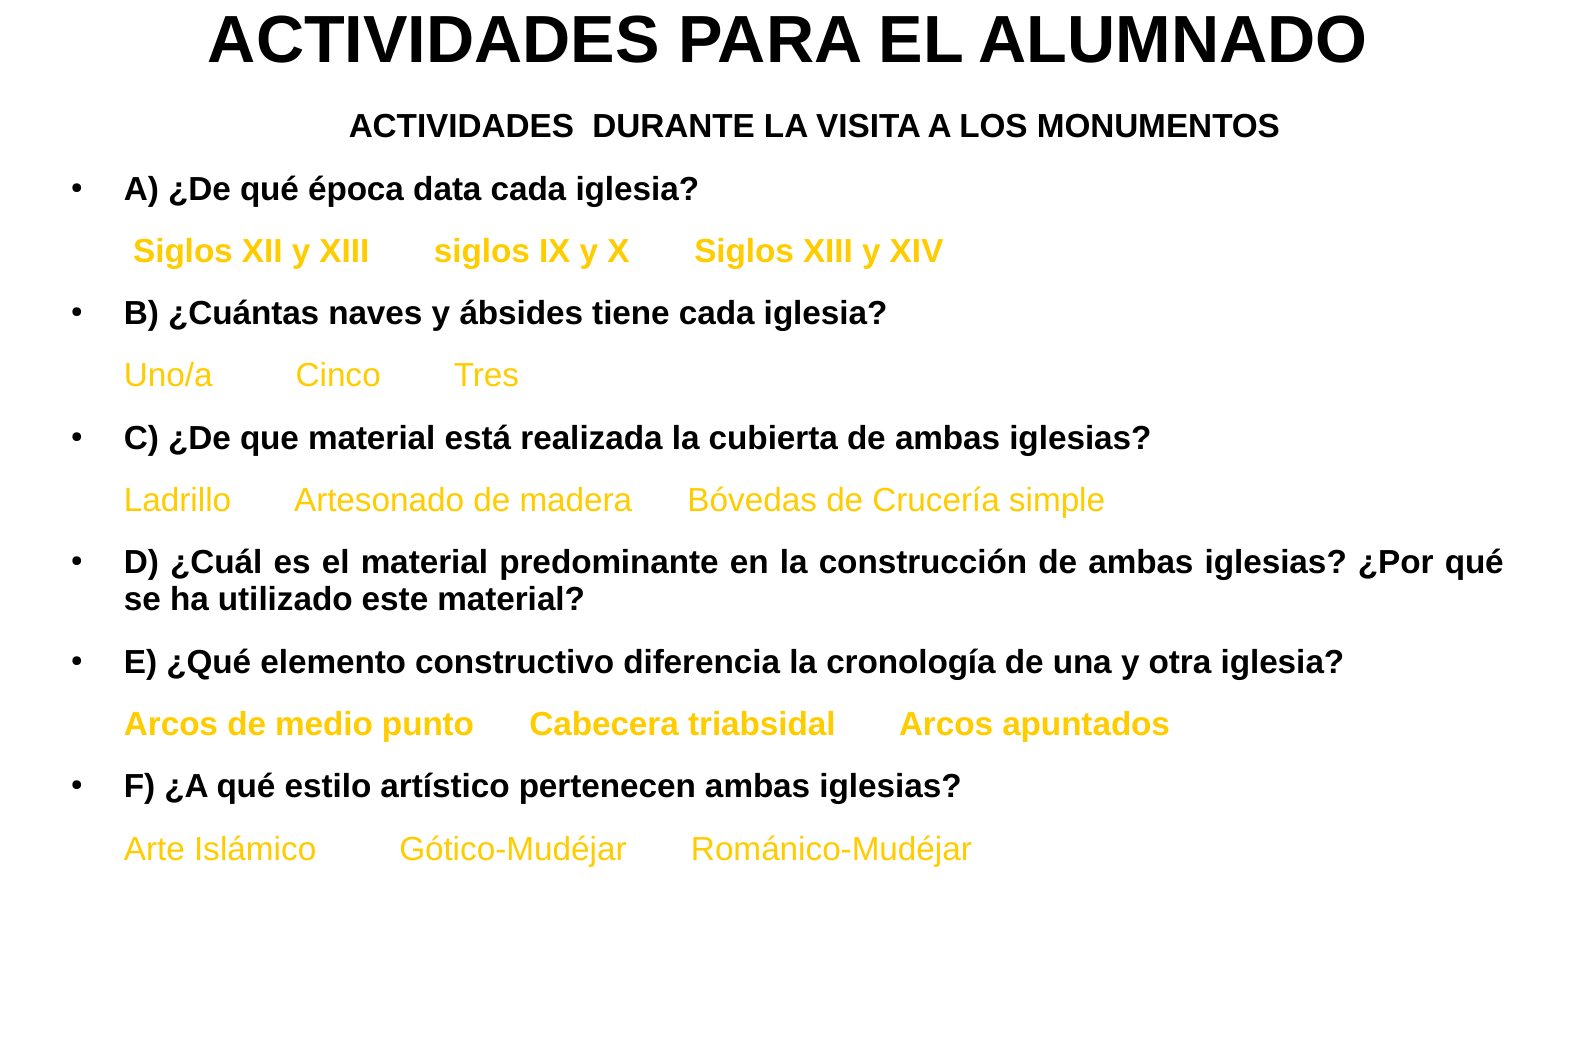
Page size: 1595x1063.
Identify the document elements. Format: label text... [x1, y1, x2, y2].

title ACTIVIDADES PARA EL ALUMNADO [70, 0, 1506, 107]
list ACTIVIDADES DURANTE LA VISITA A LOS MONUMENTOS A) ¿De qué época data cada iglesia? Siglos XII y XIII siglos IX y X Siglos XIII y XIV B) ¿Cuántas naves y ábsides tiene cada iglesia? Uno/a Cinco Tres C) ¿De que material está realizada la cubierta de ambas iglesias? Ladrillo Artesonado de madera Bóvedas de Crucería simple D) ¿Cuál es el material predominante en la construcción de ambas iglesias? ¿Por qué se ha utilizado este material? E) ¿Qué elemento constructivo diferencia la cronología de una y otra iglesia? Arcos de medio punto Cabecera triabsidal Arcos apuntados F) ¿A qué estilo artístico pertenecen ambas iglesias? Arte Islámico Gótico-Mudéjar Románico-Mudéjar [53, 107, 1506, 943]
